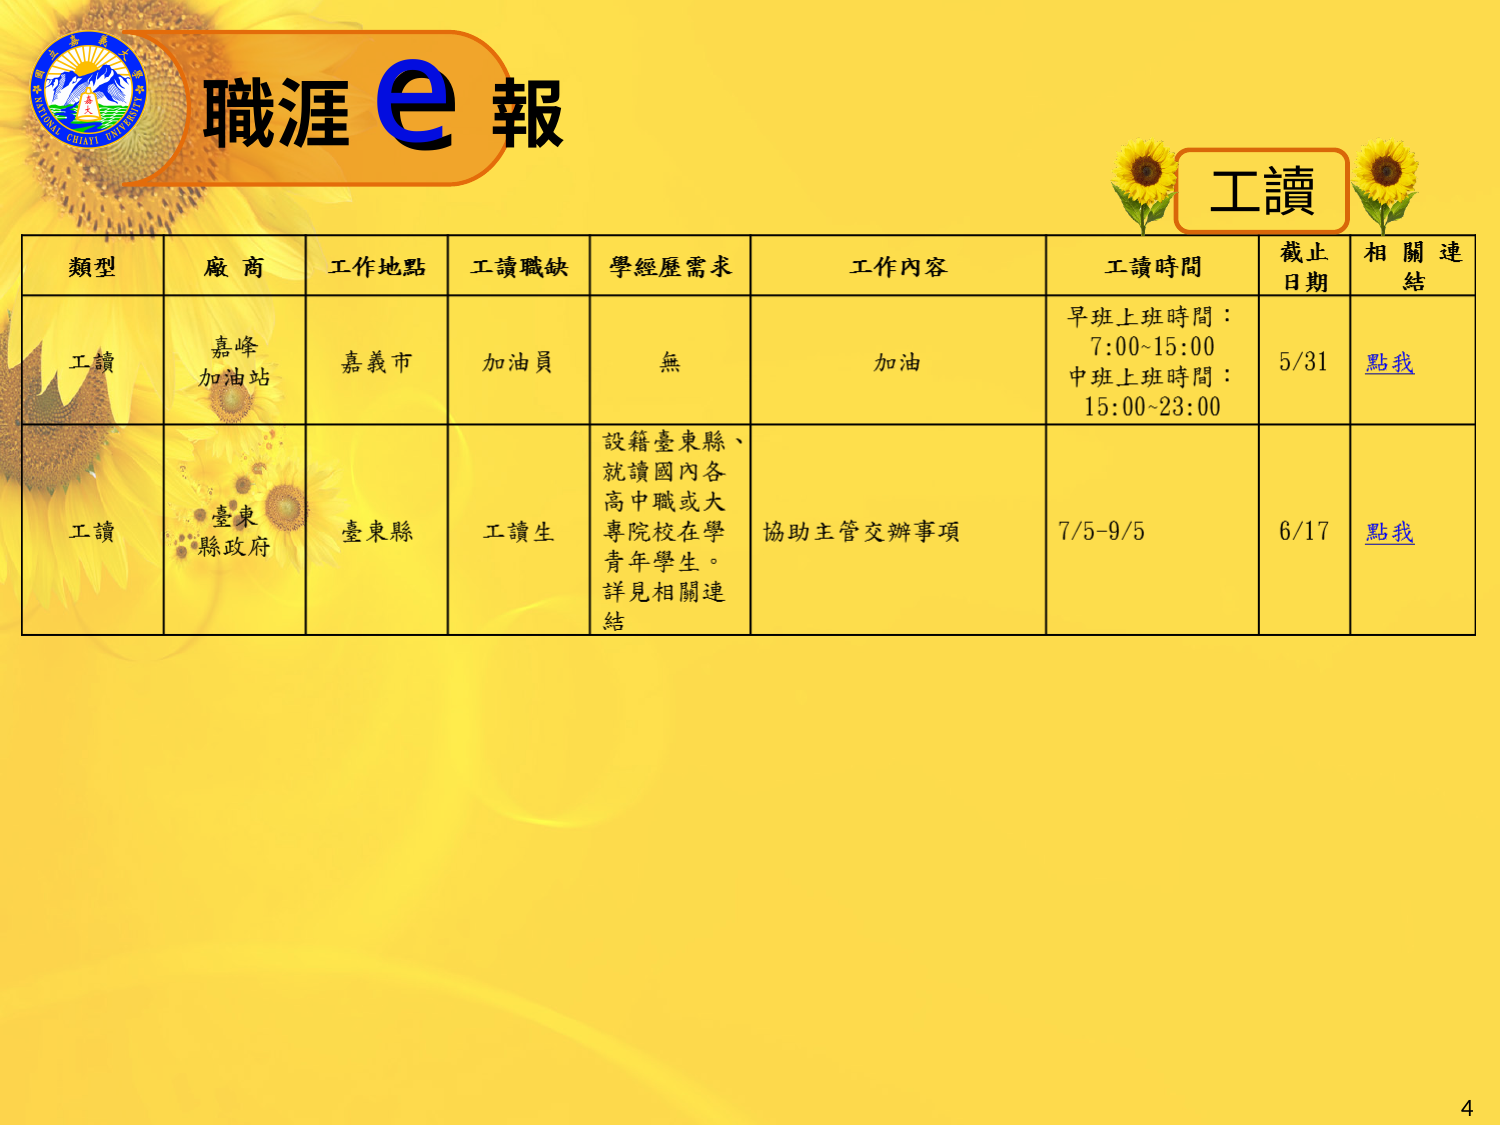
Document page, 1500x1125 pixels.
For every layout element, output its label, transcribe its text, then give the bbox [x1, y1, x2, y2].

text_box [123, 32, 186, 86]
picture [29, 30, 148, 150]
picture [21, 135, 1476, 651]
text_box 4 [1445, 1084, 1490, 1125]
text_box 職涯e報 [186, 0, 609, 181]
text_box 工讀 [1194, 149, 1333, 231]
text_box [123, 130, 469, 185]
